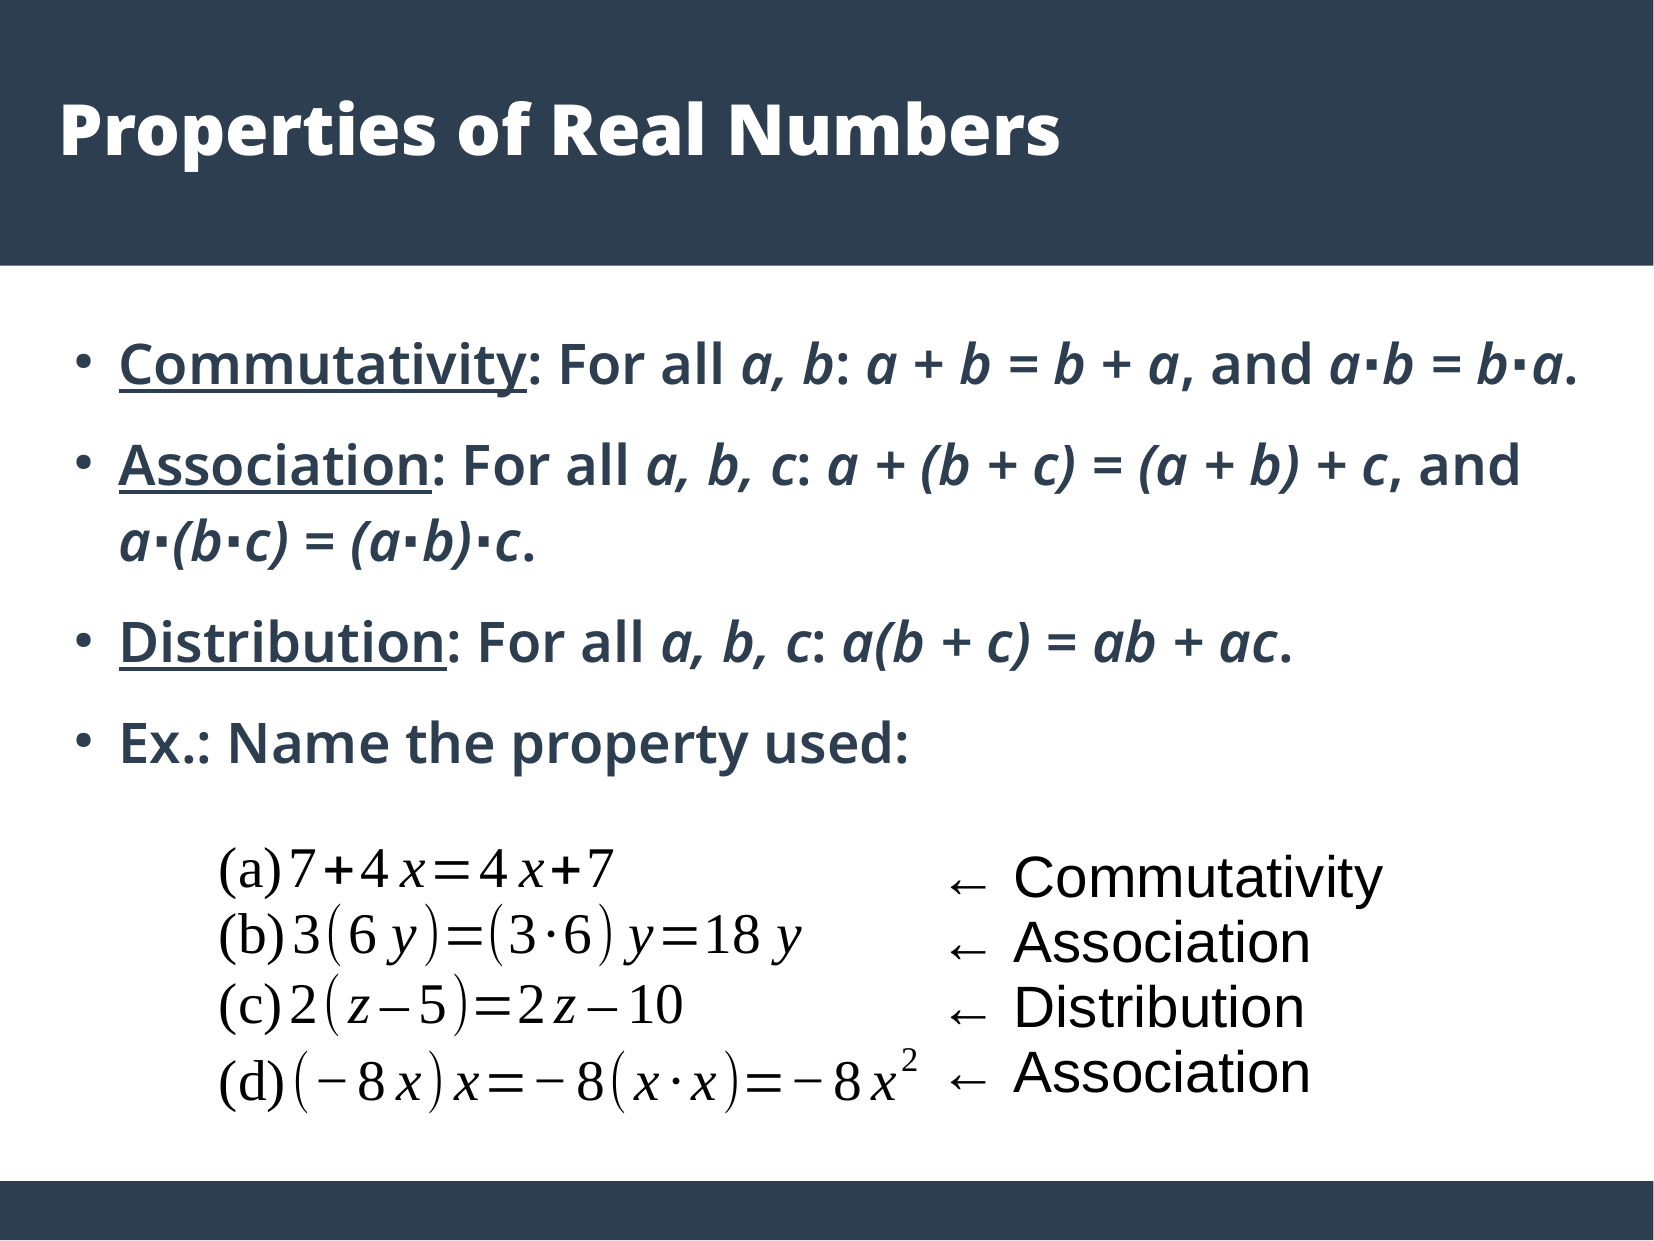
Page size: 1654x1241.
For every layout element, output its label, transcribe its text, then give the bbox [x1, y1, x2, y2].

text_box ← Commutativity ← Association ← Distribution ← Association [924, 837, 1465, 1113]
title Properties of Real Numbers [59, 49, 1595, 207]
list Commutativity: For all a, b: a + b = b + a, and a∙b = b∙a. Association: For all a, b, c: a + (b + c) = (a + b) + c, and a∙(b∙c) = (a∙b)∙c. Distribution: For all a, b, c: a(b + c) = ab + ac. Ex.: Name the property used: [59, 324, 1595, 811]
chart [212, 836, 924, 1115]
